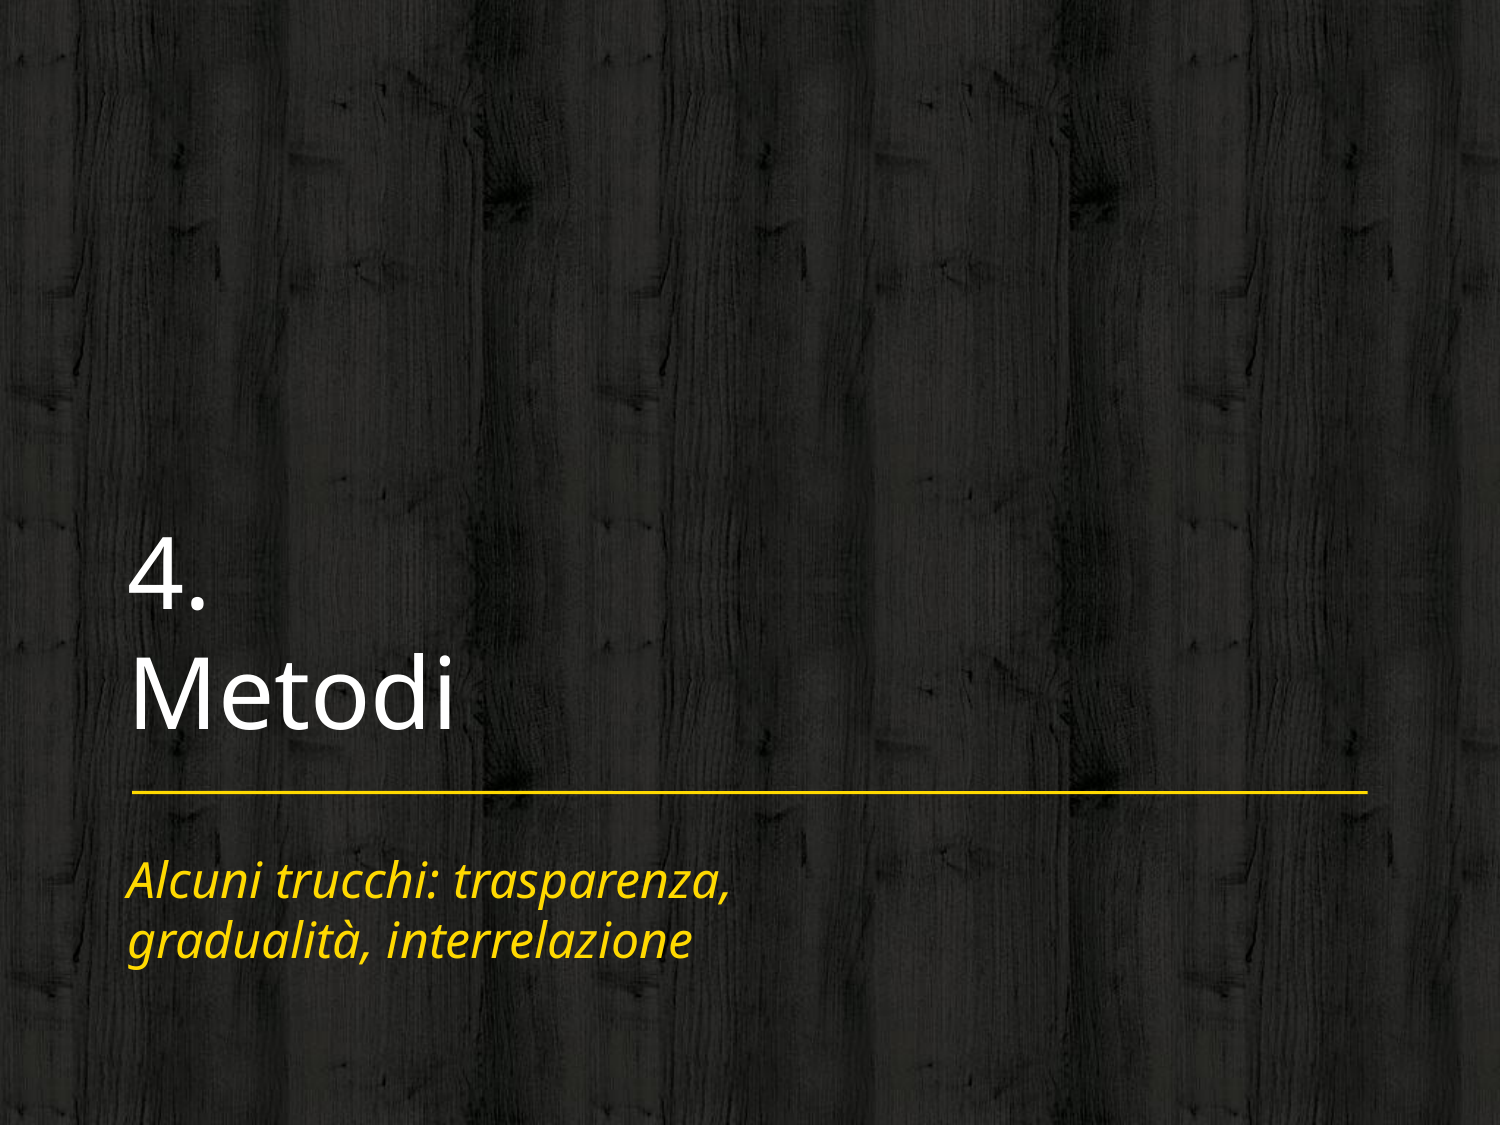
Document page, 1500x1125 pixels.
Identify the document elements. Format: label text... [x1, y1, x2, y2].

title 4. Metodi [112, 510, 790, 765]
picture [0, 0, 1500, 1125]
subtitle Alcuni trucchi: trasparenza, gradualità, interrelazione [112, 833, 790, 1006]
